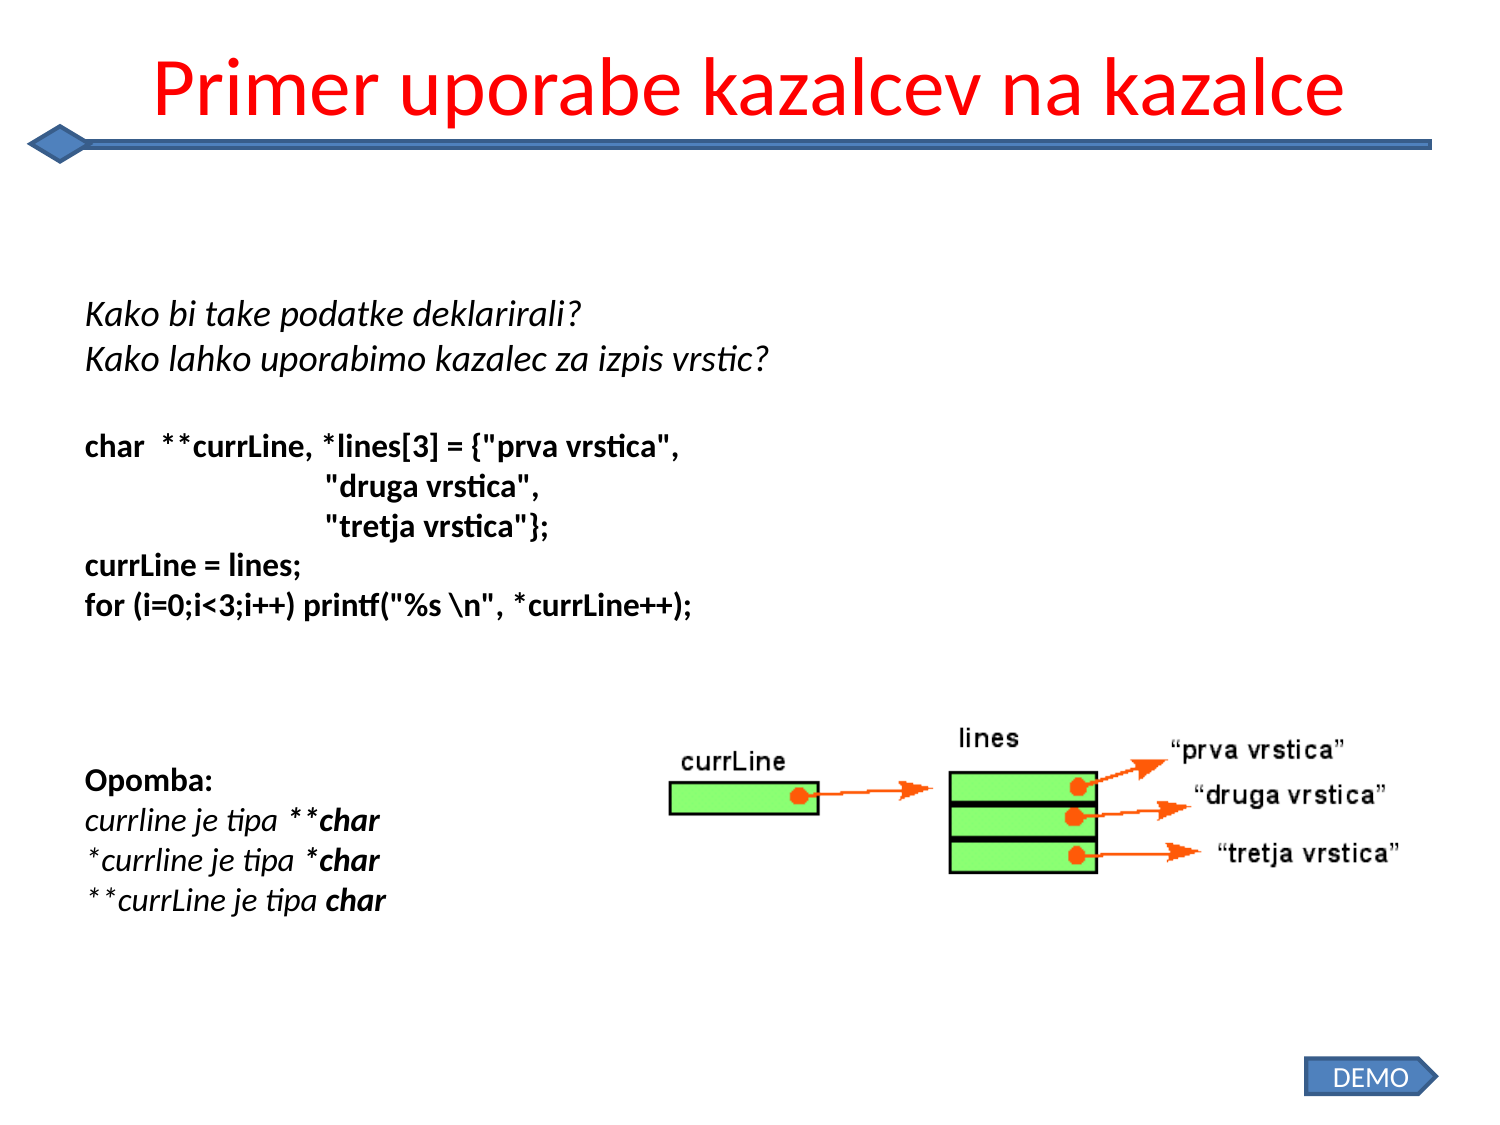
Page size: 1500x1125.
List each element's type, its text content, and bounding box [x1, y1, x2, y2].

text_box DEMO [1306, 1058, 1436, 1094]
picture [667, 716, 1417, 878]
text_box Kako bi take podatke deklarirali? Kako lahko uporabimo kazalec za izpis vrstic? char **currLine, *lines[3] = {"prva vrstica", "druga vrstica", "tretja vrstica"}; currLine = lines; for (i=0;i<3;i++) printf("%s \n", *currLine++); Opomba: currline je tipa **char *currline je tipa *char **currLine je tipa char [70, 281, 1372, 966]
title Primer uporabe kazalcev na kazalce [75, 0, 1426, 190]
